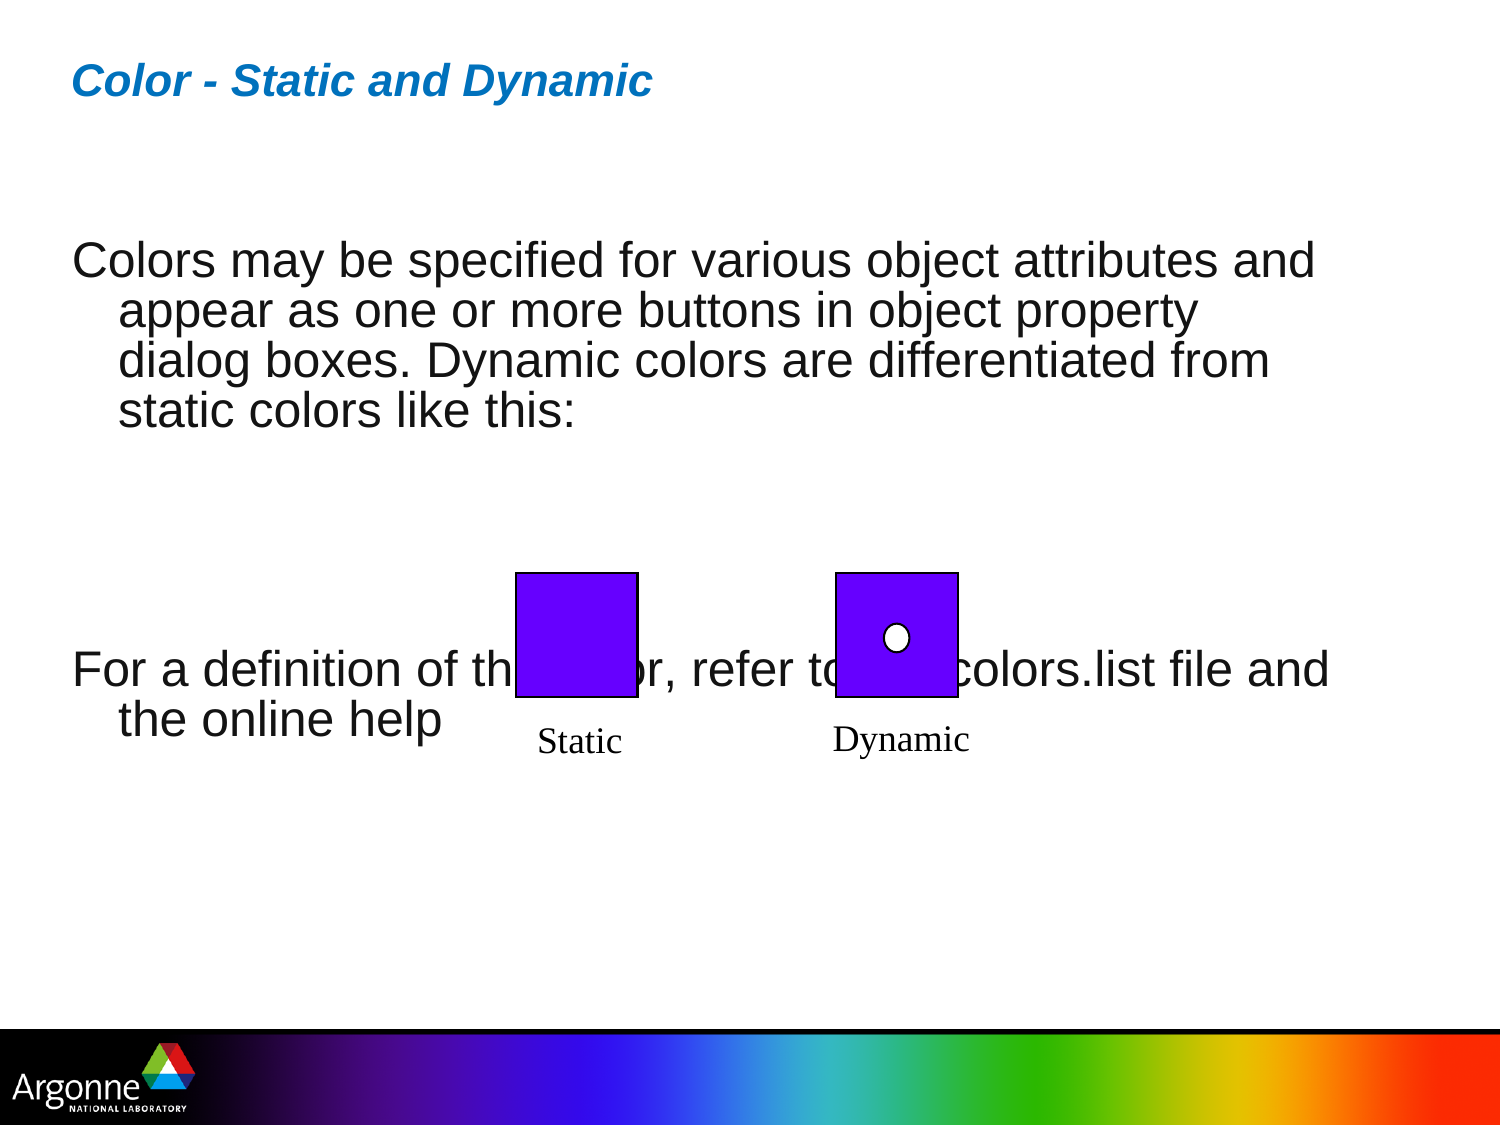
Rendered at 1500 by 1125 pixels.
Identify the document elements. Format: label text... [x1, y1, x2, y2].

text_box [835, 573, 958, 698]
text_box Static [521, 712, 638, 770]
text_box Dynamic [817, 710, 986, 768]
title Color - Static and Dynamic [55, 40, 1361, 125]
list Colors may be specified for various object attributes and appear as one or more buttons in object property dialog boxes. Dynamic colors are differentiated from static colors like this: For a definition of the color, refer to the colors.list file and the online help [56, 229, 1359, 912]
text_box [515, 573, 638, 697]
picture [0, 1029, 1500, 1125]
